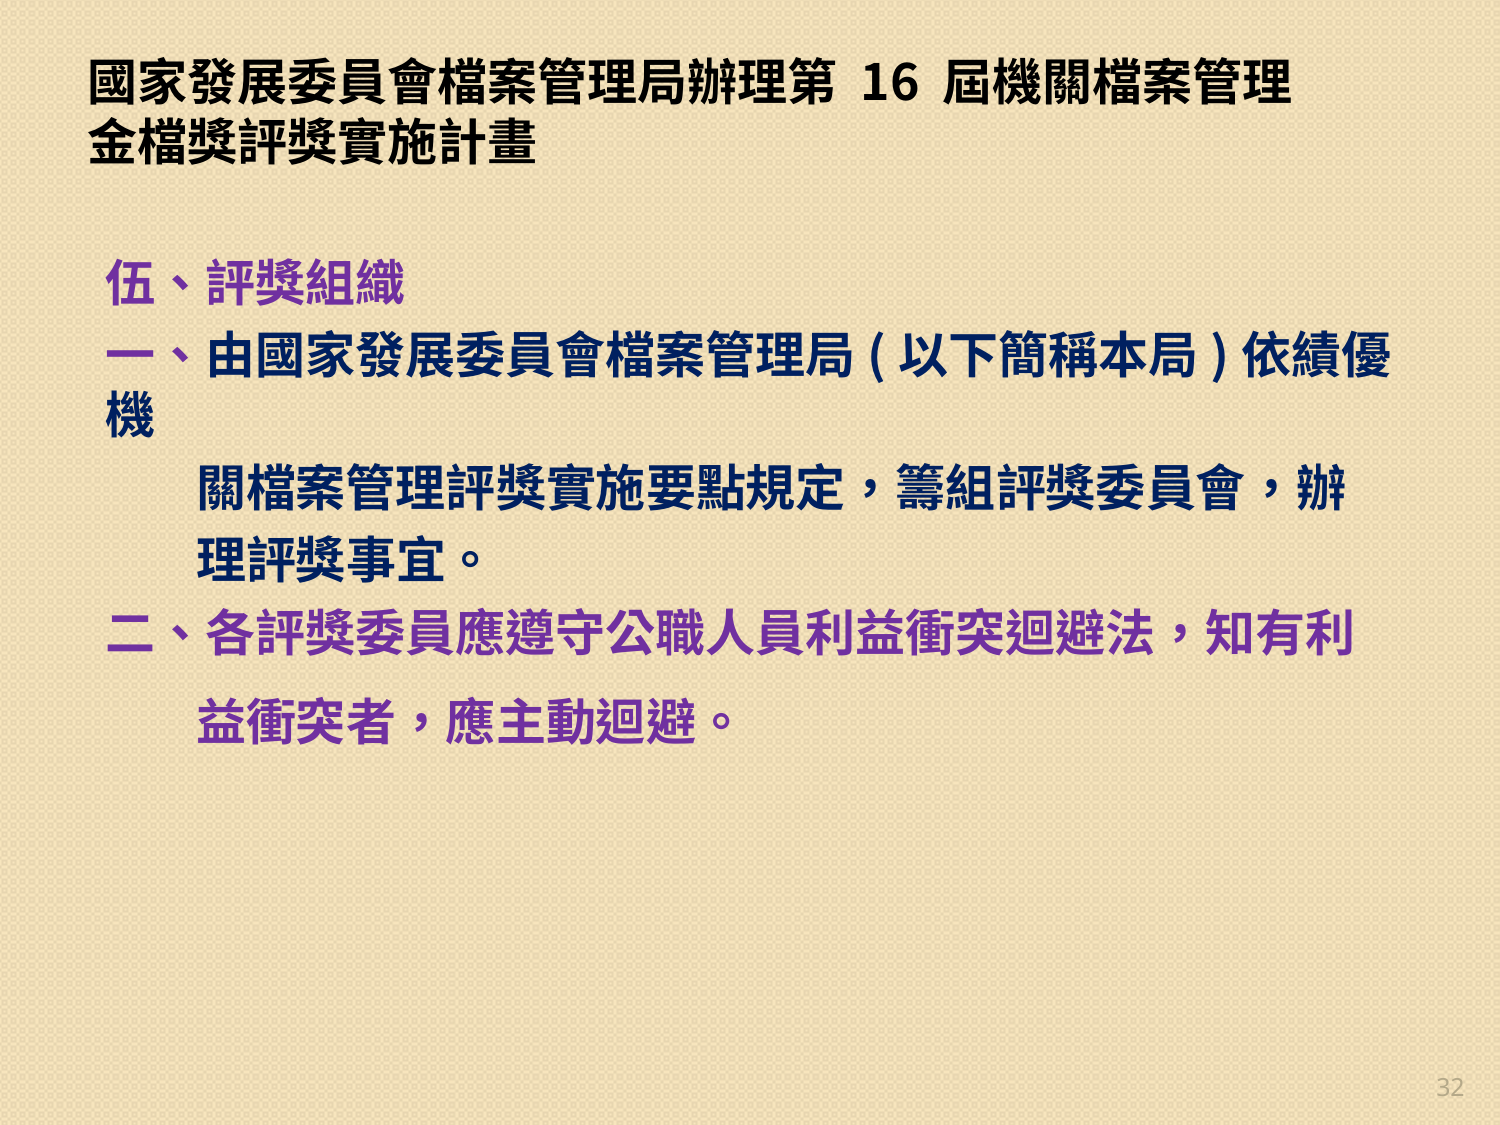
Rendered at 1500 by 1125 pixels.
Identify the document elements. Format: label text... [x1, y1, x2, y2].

picture [0, 0, 1500, 1125]
slide_number <編號> [1413, 1034, 1488, 1113]
list 國家發展委員會檔案管理局辦理第 16 屆機關檔案管理金檔獎評獎實施計畫 [64, 42, 1341, 158]
list 伍、評獎組織 一、由國家發展委員會檔案管理局(以下簡稱本局)依績優機 關檔案管理評獎實施要點規定，籌組評獎委員會，辦 理評獎事宜。 二、各評獎委員應遵守公職人員利益衝突迴避法，知有利 益衝突者，應主動迴避。 [76, 243, 1415, 1041]
